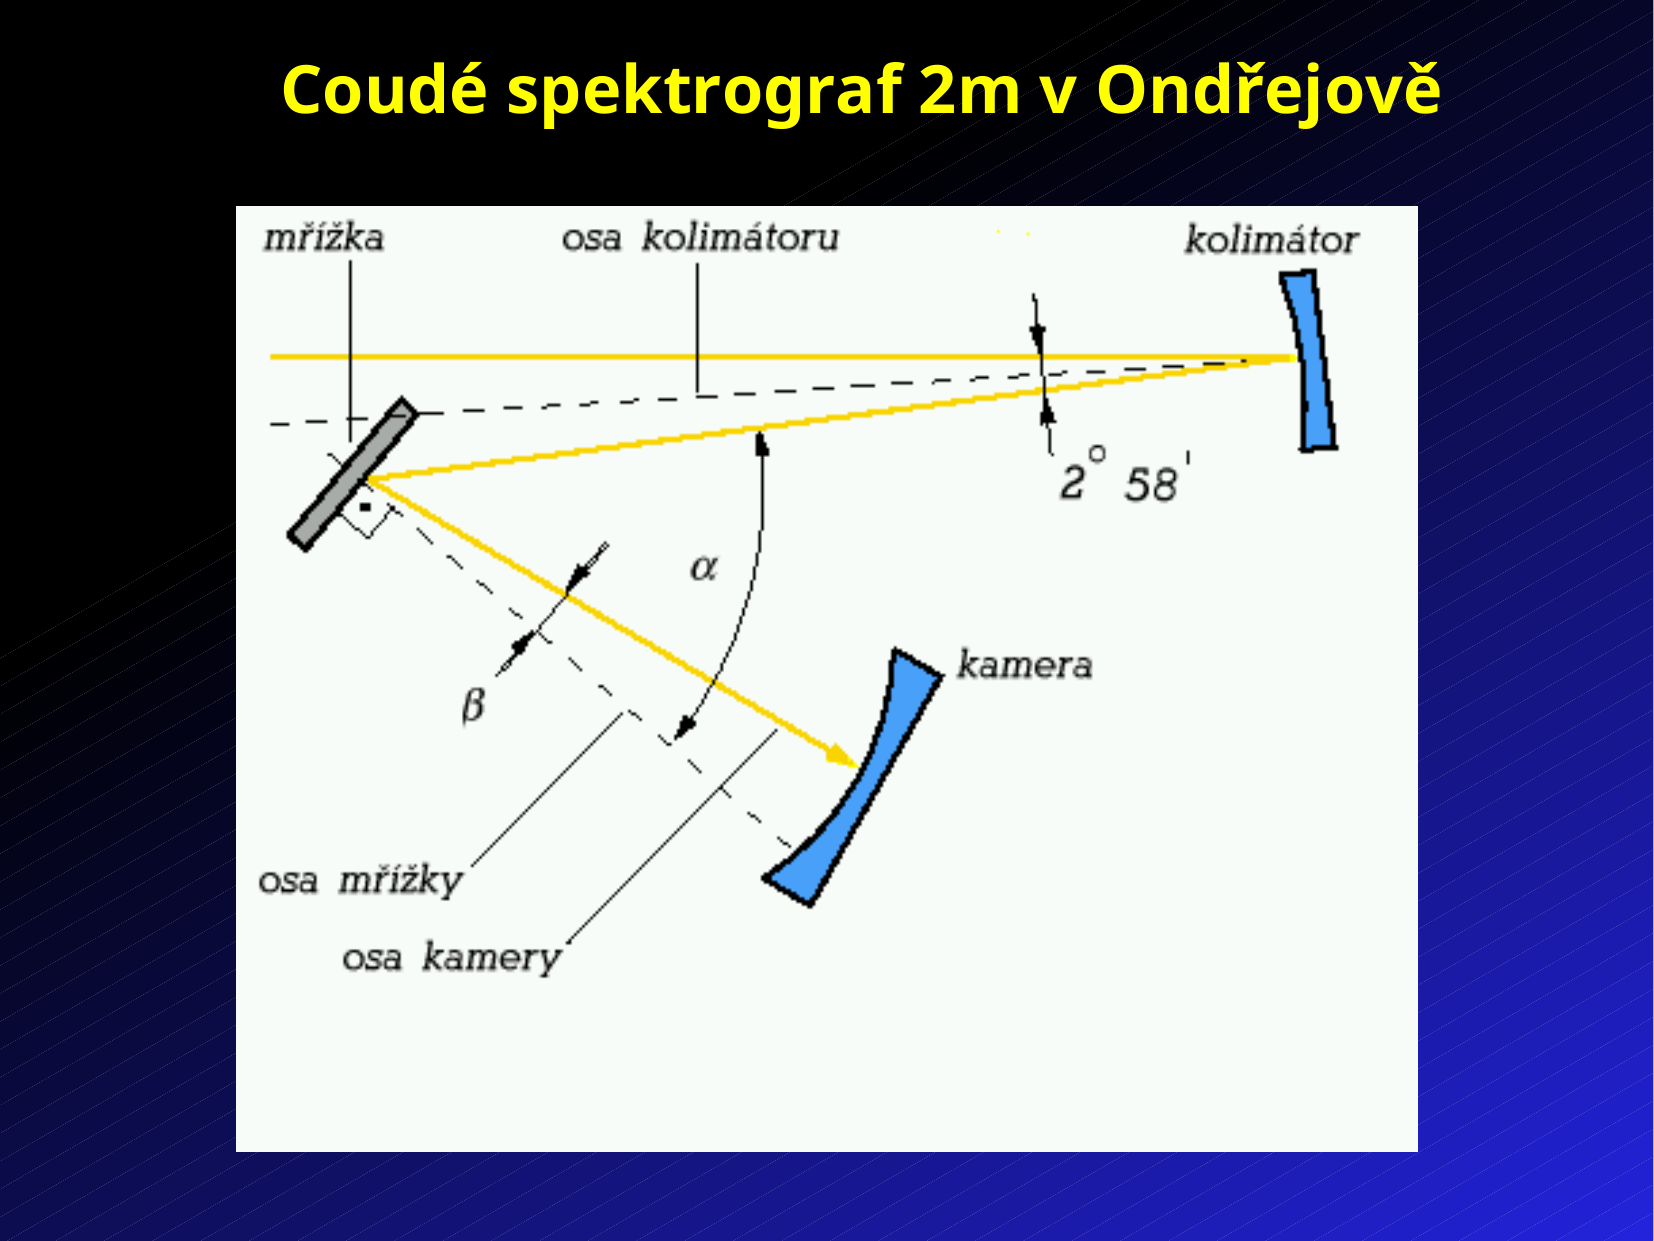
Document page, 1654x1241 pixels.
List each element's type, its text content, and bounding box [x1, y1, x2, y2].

picture [236, 206, 1418, 1152]
title Coudé spektrograf 2m v Ondřejově [118, 27, 1607, 148]
